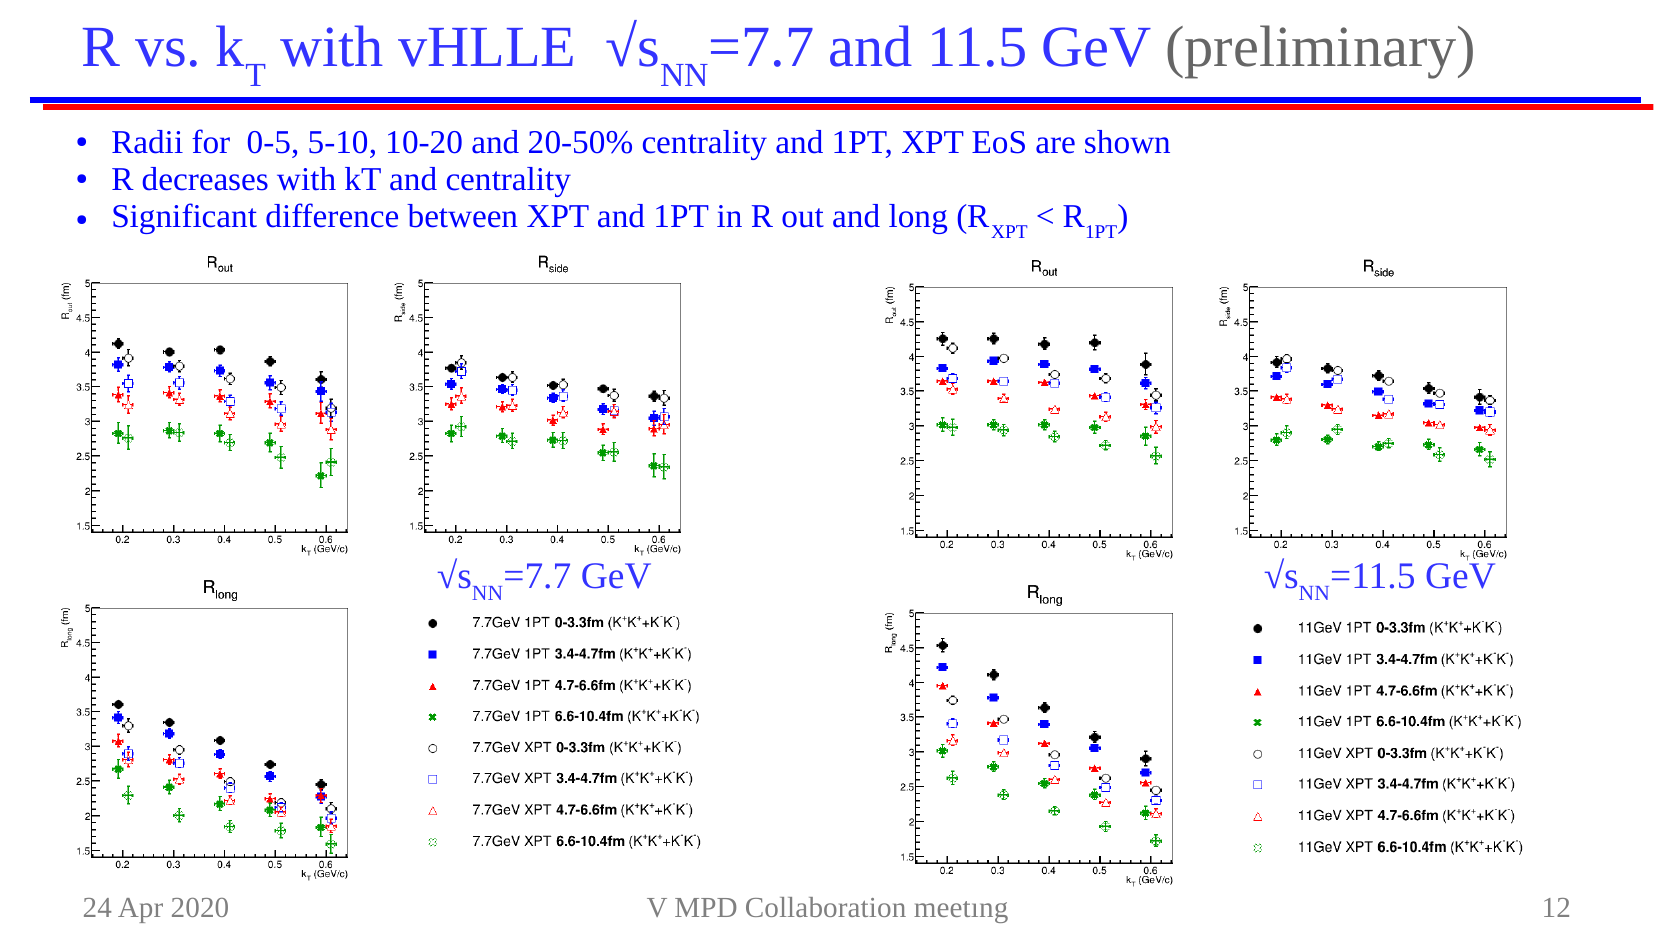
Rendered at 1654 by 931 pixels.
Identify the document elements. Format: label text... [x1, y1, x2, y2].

text_box √sNN=11.5 GeV [1263, 540, 1503, 620]
text_box √sNN=7.7 GeV [436, 540, 676, 620]
picture [877, 249, 1528, 901]
picture [53, 245, 704, 895]
title R vs. kT with vHLLE √sNN=7.7 and 11.5 GeV (preliminary) [81, 7, 1570, 91]
text_box Radii for 0-5, 5-10, 10-20 and 20-50% centrality and 1PT, XPT EoS are shown R decreases with kT and centrality Significant difference between XPT and 1PT in R out and long (RXPT < R1PT) [61, 116, 1196, 250]
